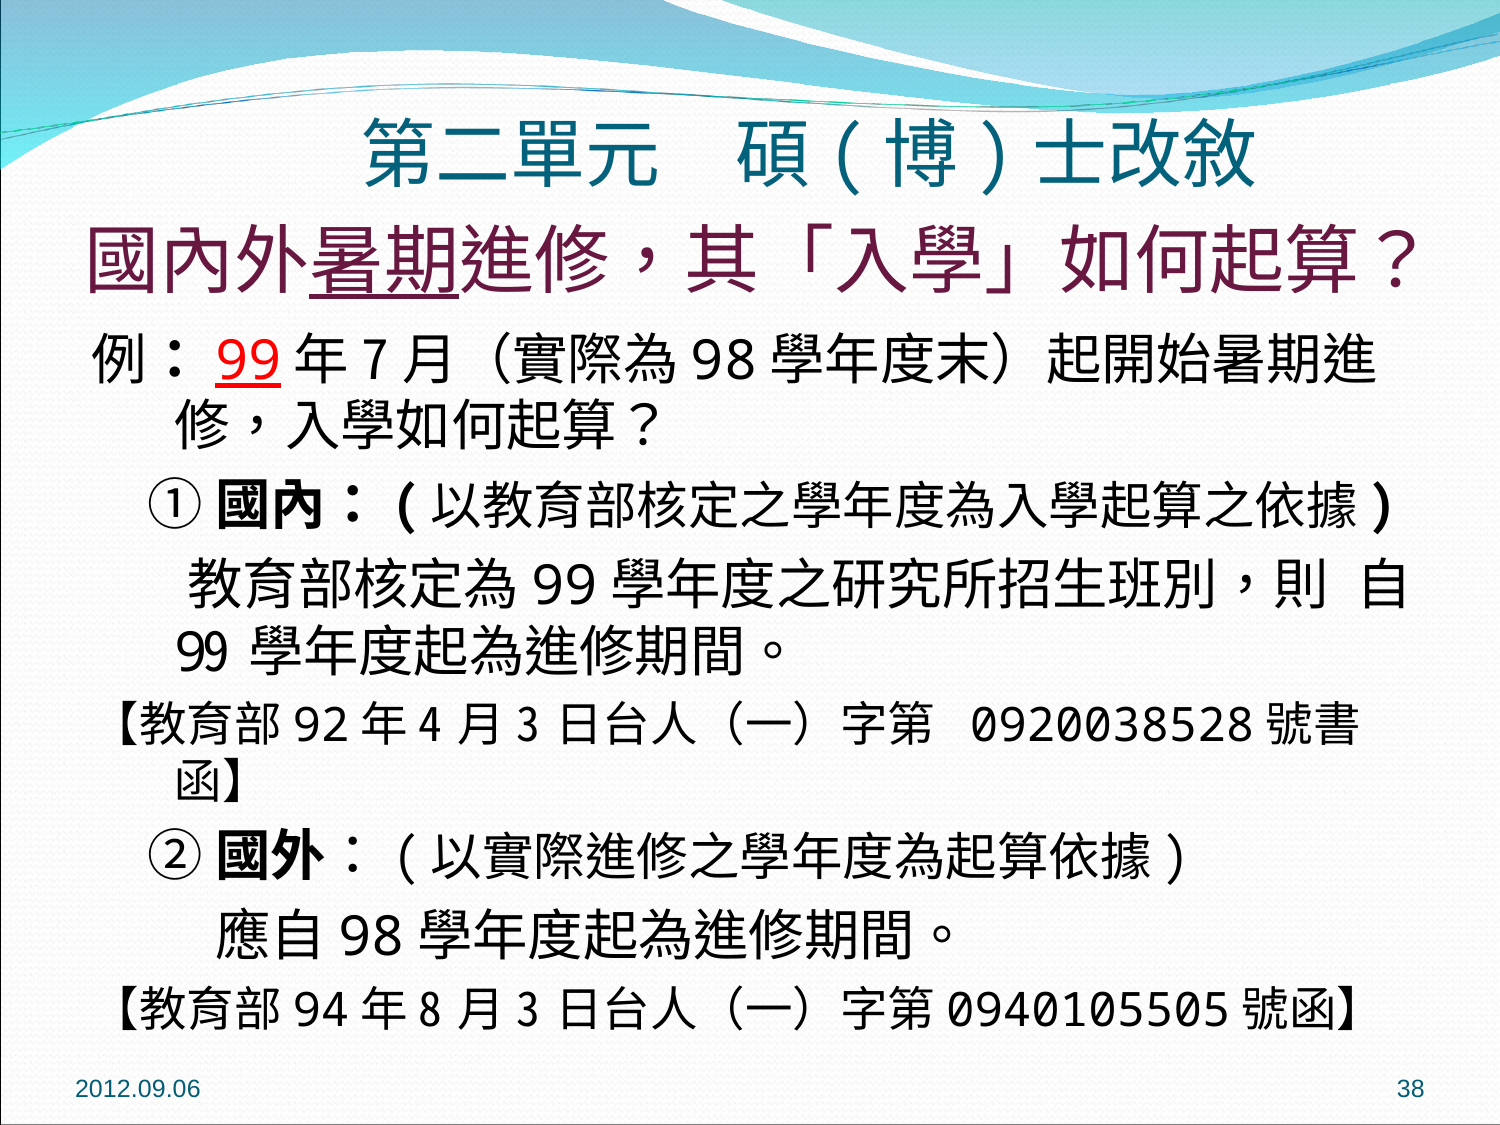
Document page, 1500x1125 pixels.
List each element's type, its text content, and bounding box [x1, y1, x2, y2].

list 例：99年7月（實際為98學年度末）起開始暑期進修，入學如何起算？ ①國內：(以教育部核定之學年度為入學起算之依據) 教育部核定為99學年度之研究所招生班別，則 自99學年度起為進修期間。 【教育部92年4月3日台人（一）字第 0920038528號書函】 ②國外：(以實際進修之學年度為起算依據) 應自98學年度起為進修期間。 【教育部94年8月3日台人（一）字第0940105505號函】 [76, 316, 1448, 1049]
text_box <number> [1299, 1042, 1426, 1103]
picture [0, 0, 1500, 1125]
title 國內外暑期進修，其「入學」如何起算？ [53, 199, 1471, 303]
text_box 第二單元 碩(博)士改敘 [171, 46, 1447, 197]
text_box 2012.09.06 [74, 1042, 426, 1103]
